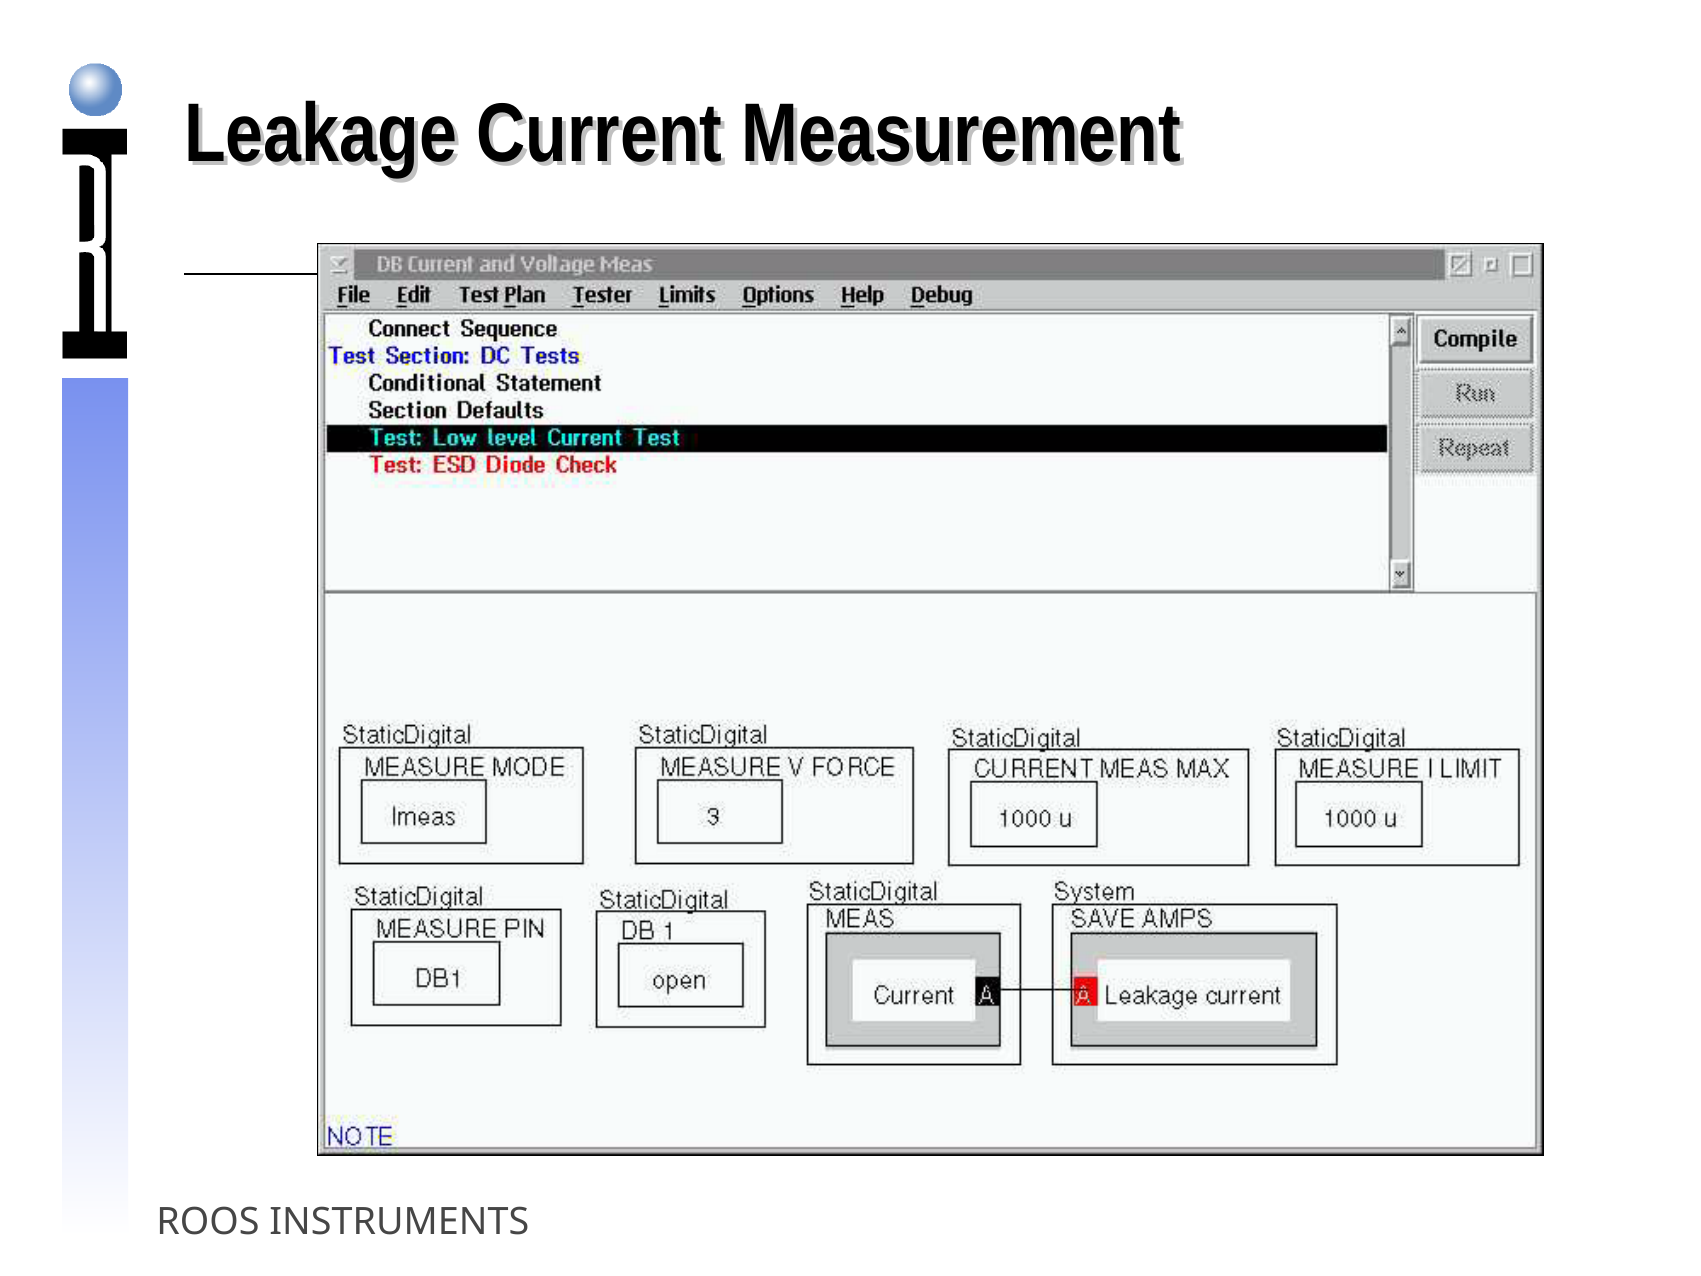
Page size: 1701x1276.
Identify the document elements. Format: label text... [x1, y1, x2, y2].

text_box Leakage Current Measurement [184, 92, 1539, 268]
picture [317, 243, 1544, 1156]
